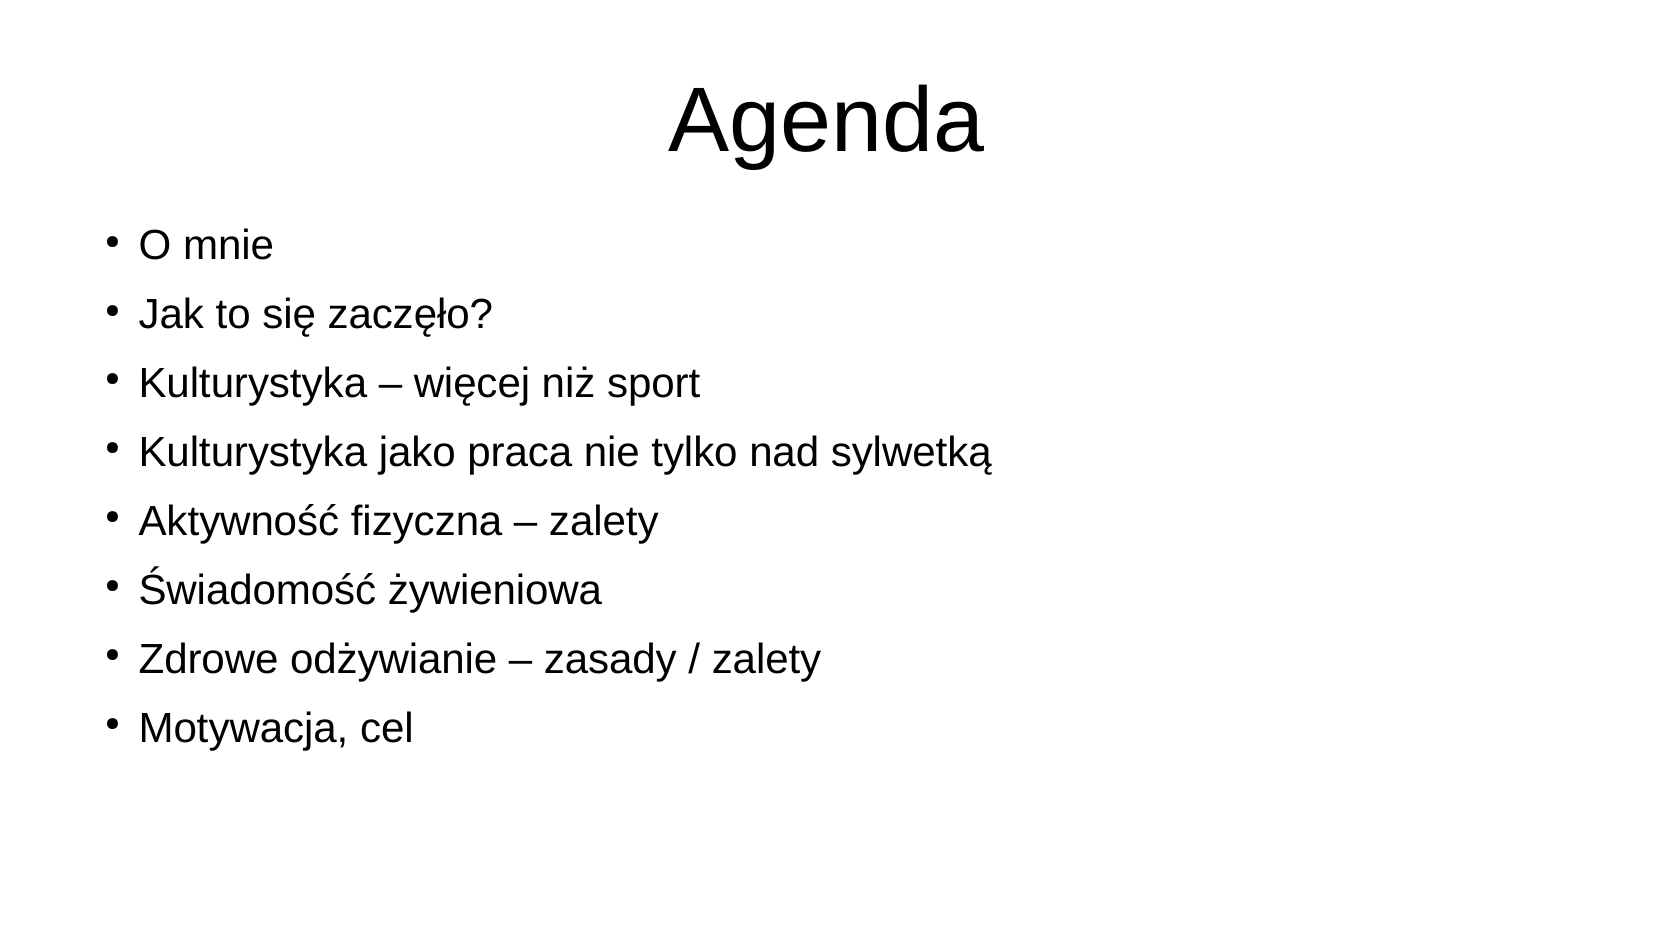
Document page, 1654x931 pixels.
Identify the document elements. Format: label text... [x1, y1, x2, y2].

list O mnie Jak to się zaczęło? Kulturystyka – więcej niż sport Kulturystyka jako praca nie tylko nad sylwetką Aktywność fizyczna – zalety Świadomość żywieniowa Zdrowe odżywianie – zasady / zalety Motywacja, cel [82, 217, 1571, 758]
title Agenda [82, 37, 1571, 193]
